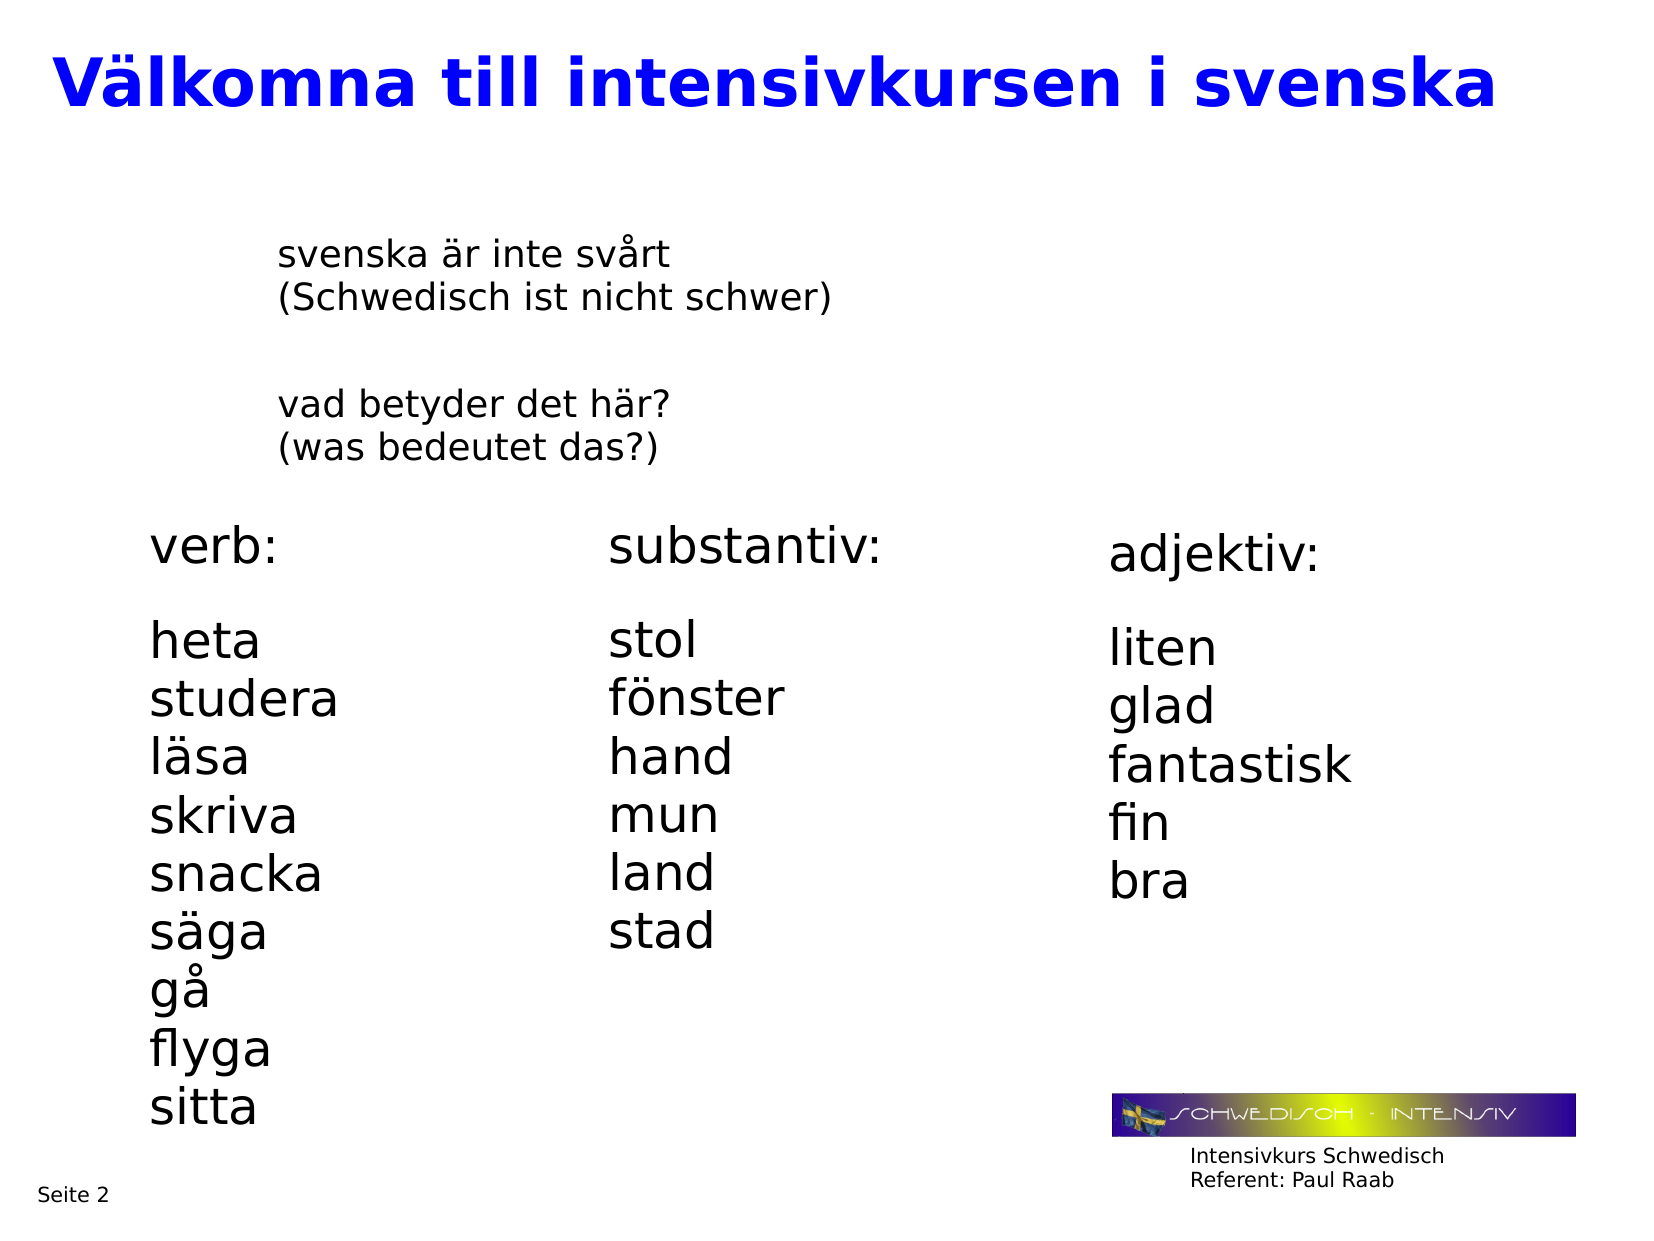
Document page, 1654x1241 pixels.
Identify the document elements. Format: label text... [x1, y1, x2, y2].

text_box verb: heta studera läsa skriva snacka säga gå flyga sitta [135, 510, 416, 1144]
text_box vad betyder det här? (was bedeutet das?) [262, 375, 1088, 477]
text_box adjektiv: liten glad fantastisk fin bra [1093, 517, 1435, 918]
text_box substantiv: stol fönster hand mun land stad [593, 509, 936, 969]
picture [1112, 1093, 1576, 1137]
text_box svenska är inte svårt (Schwedisch ist nicht schwer) [262, 225, 1088, 327]
text_box Välkomna till intensivkursen i svenska [37, 37, 1654, 131]
